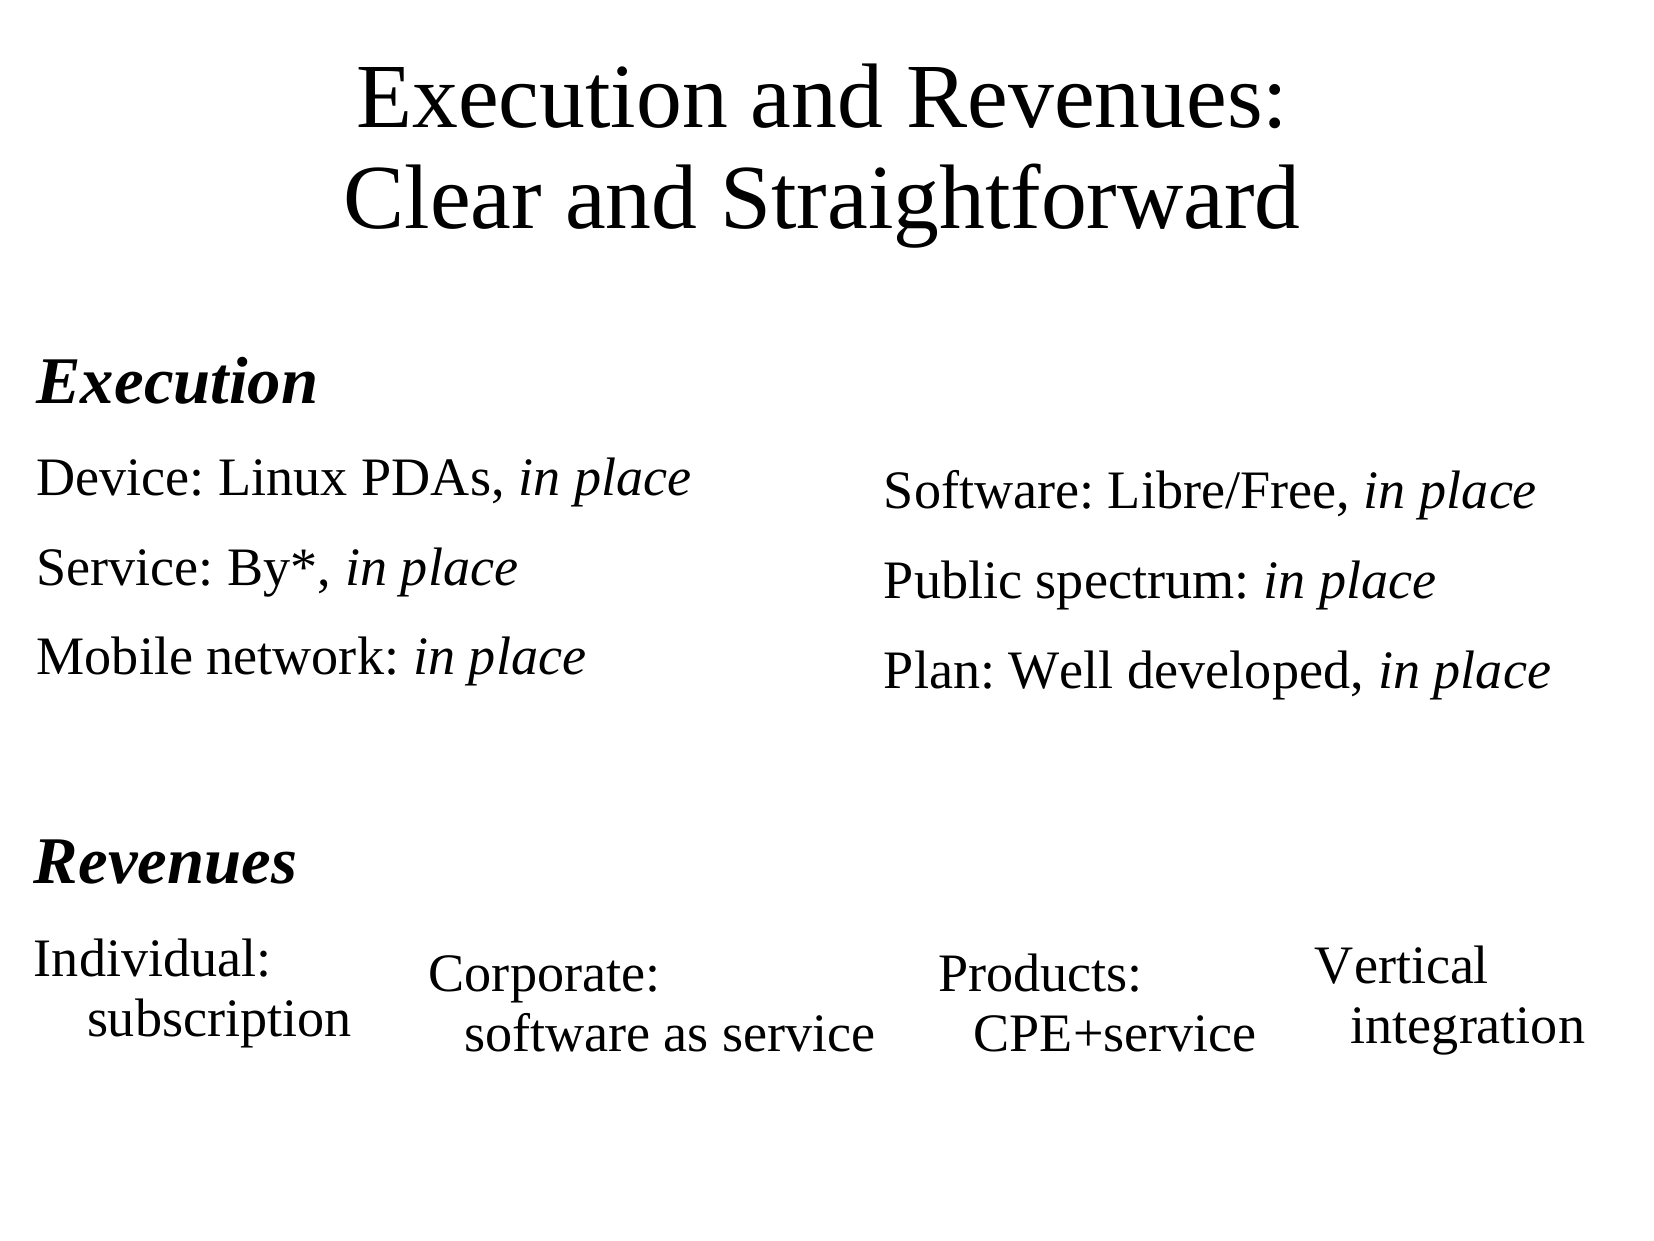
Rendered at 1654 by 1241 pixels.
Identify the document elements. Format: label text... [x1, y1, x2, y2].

text_box Corporate: software as service [393, 942, 916, 1100]
list Revenues Individual: subscription [16, 824, 437, 1124]
list Execution Device: Linux PDAs, in place Service: By*, in place Mobile network: in place [18, 343, 774, 747]
text_box Vertical integration [1279, 934, 1628, 1092]
title Execution and Revenues: Clear and Straightforward [159, 32, 1488, 262]
text_box Software: Libre/Free, in place Public spectrum: in place Plan: Well developed, in place [848, 460, 1622, 718]
text_box Products: CPE+service [916, 942, 1277, 1100]
